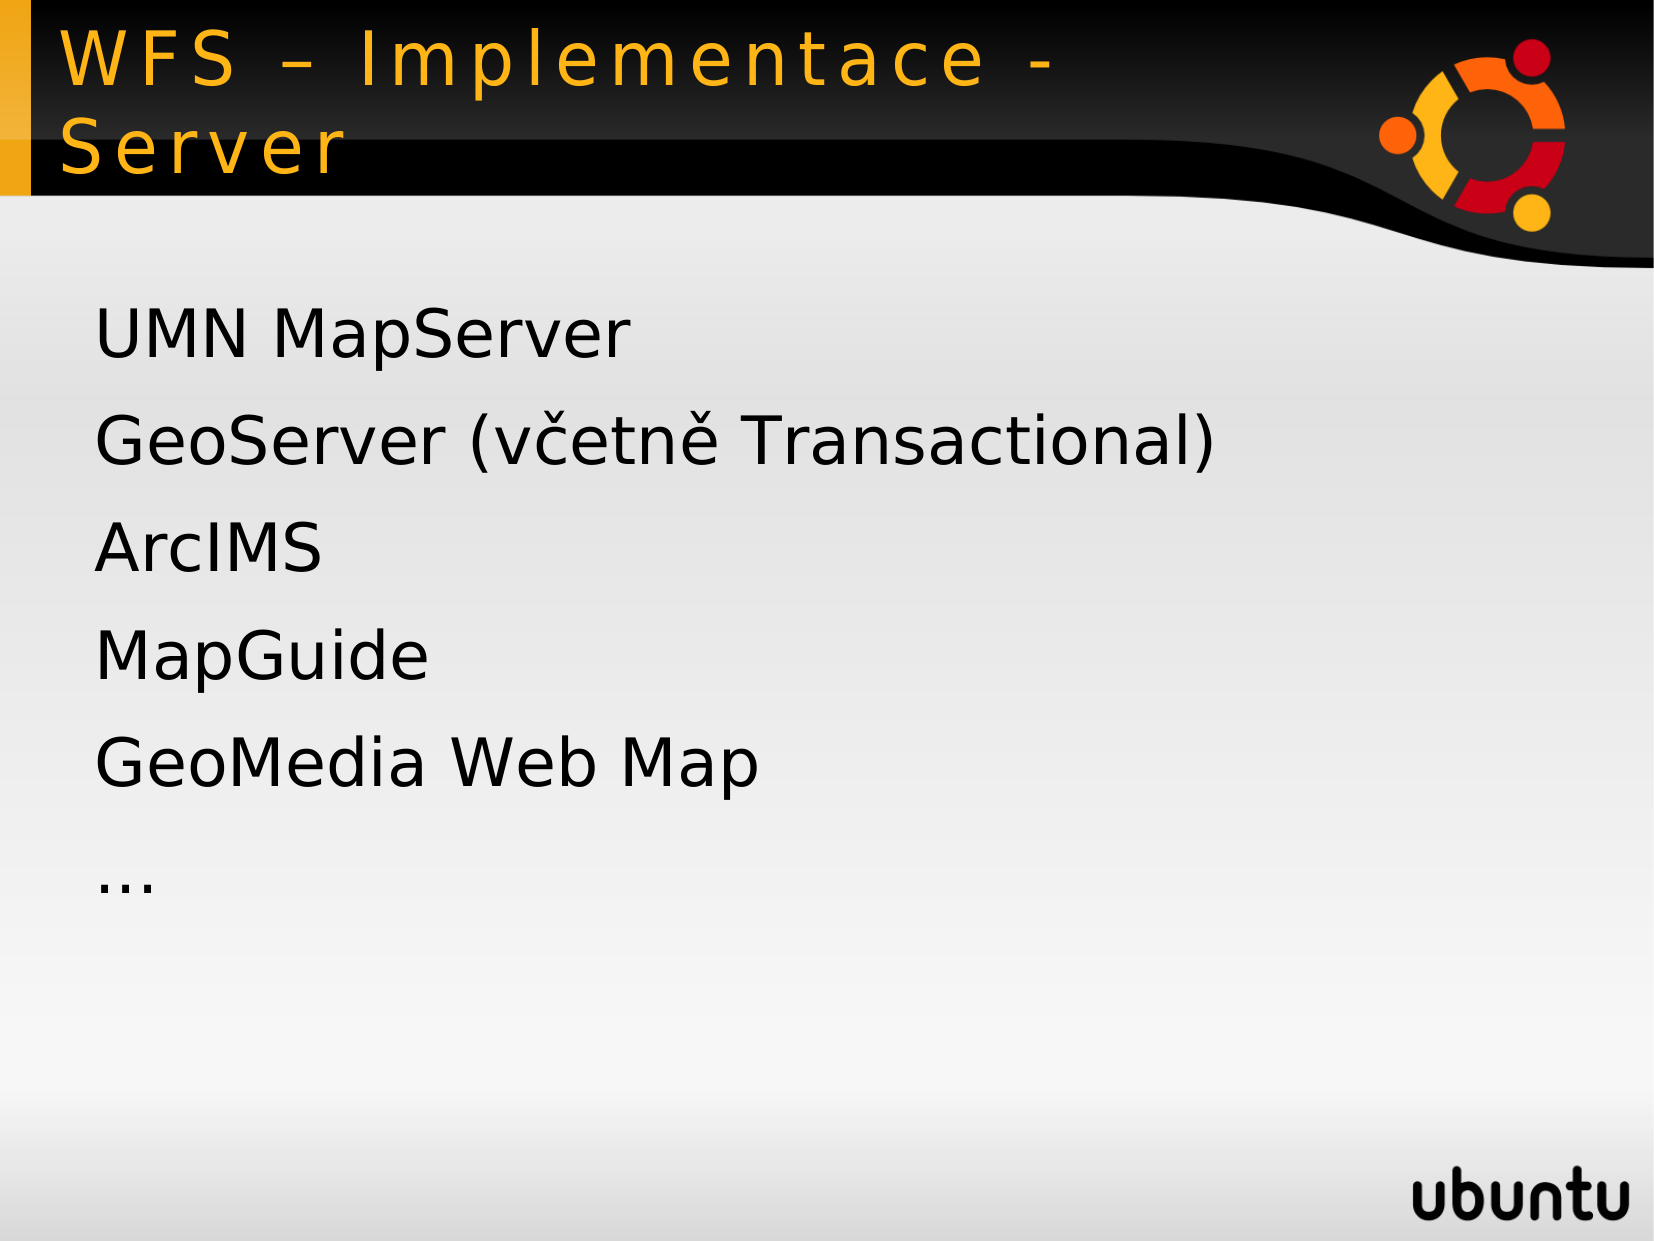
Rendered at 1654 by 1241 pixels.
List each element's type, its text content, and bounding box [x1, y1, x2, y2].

list UMN MapServer GeoServer (včetně Transactional) ArcIMS MapGuide GeoMedia Web Map ... [76, 295, 1565, 1114]
title WFS – Implementace - Server [59, 16, 1270, 191]
picture [0, 0, 1654, 1241]
